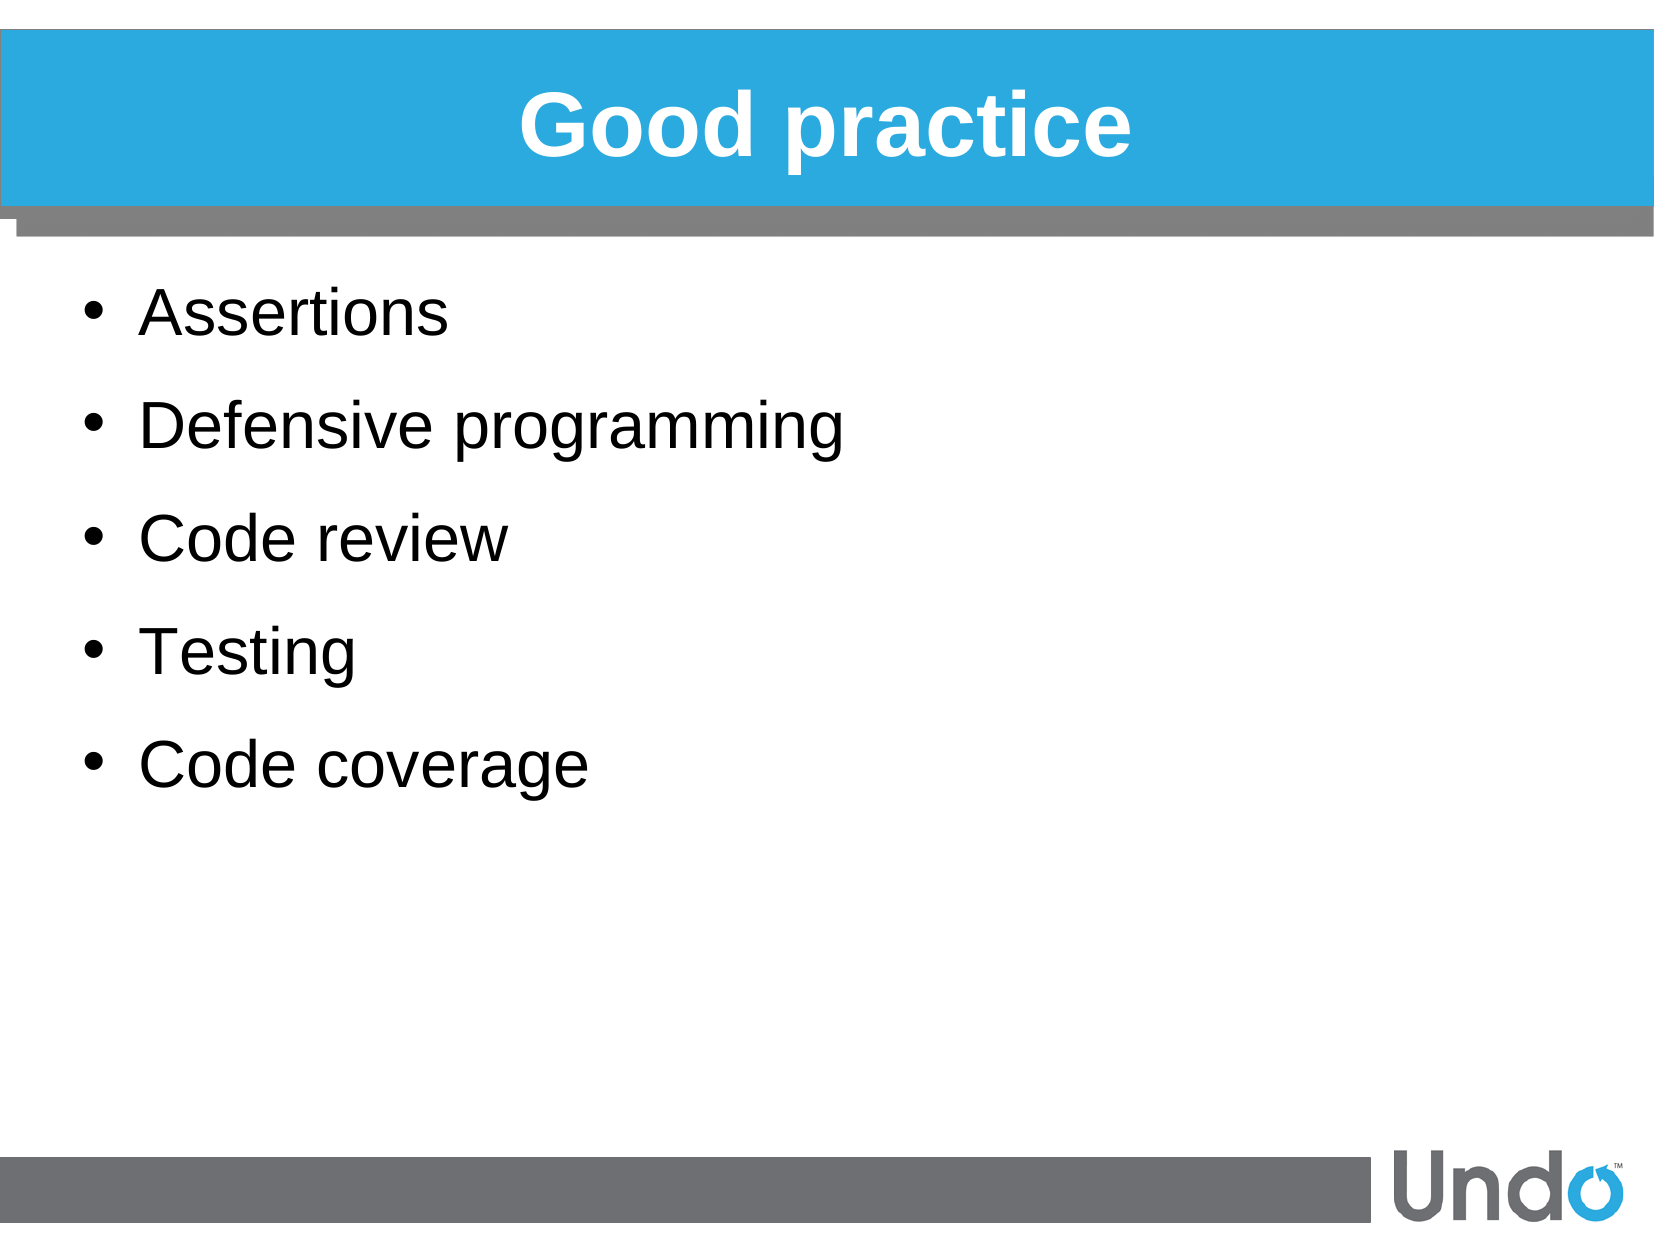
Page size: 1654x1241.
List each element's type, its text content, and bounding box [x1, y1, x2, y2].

list Assertions Defensive programming Code review Testing Code coverage [82, 265, 1571, 1241]
title Good practice [82, 14, 1571, 221]
picture [1571, 1150, 1624, 1223]
